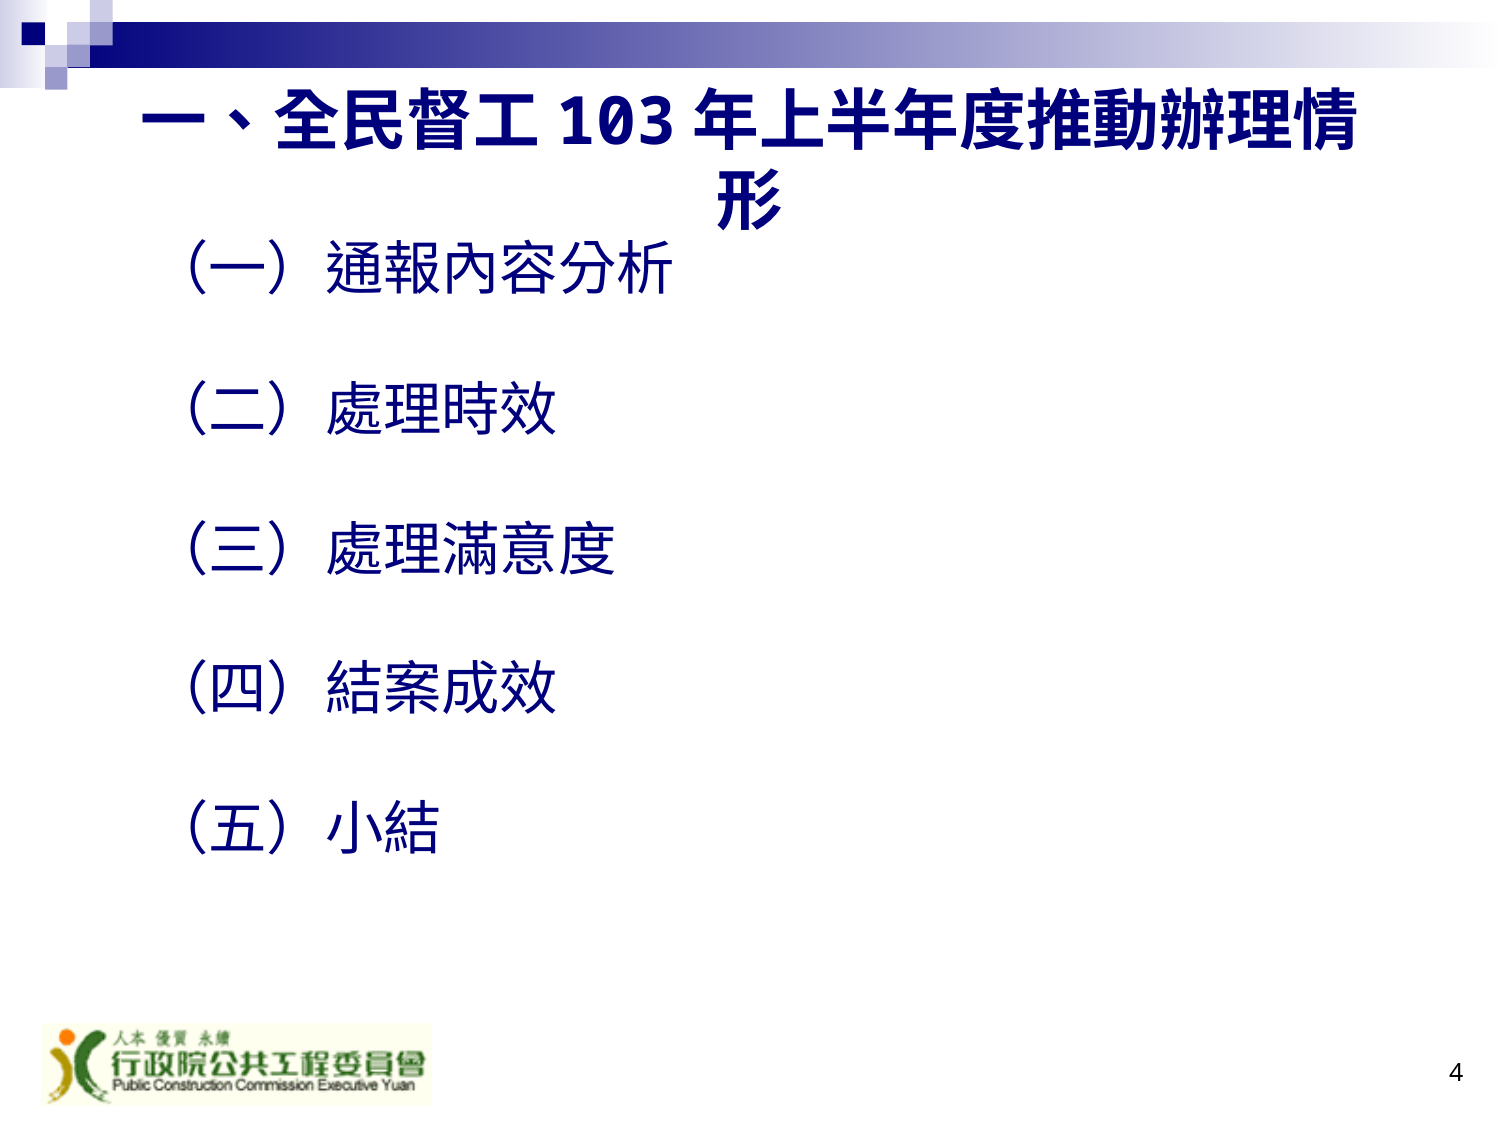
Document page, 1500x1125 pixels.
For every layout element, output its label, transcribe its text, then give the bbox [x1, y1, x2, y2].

text_box <編號> [1128, 1023, 1479, 1099]
picture [41, 1023, 432, 1106]
title 一、全民督工103年上半年度推動辦理情形 [112, 90, 1388, 227]
text_box （一）通報內容分析 （二）處理時效 （三）處理滿意度 （四）結案成效 （五）小結 [135, 231, 1412, 988]
